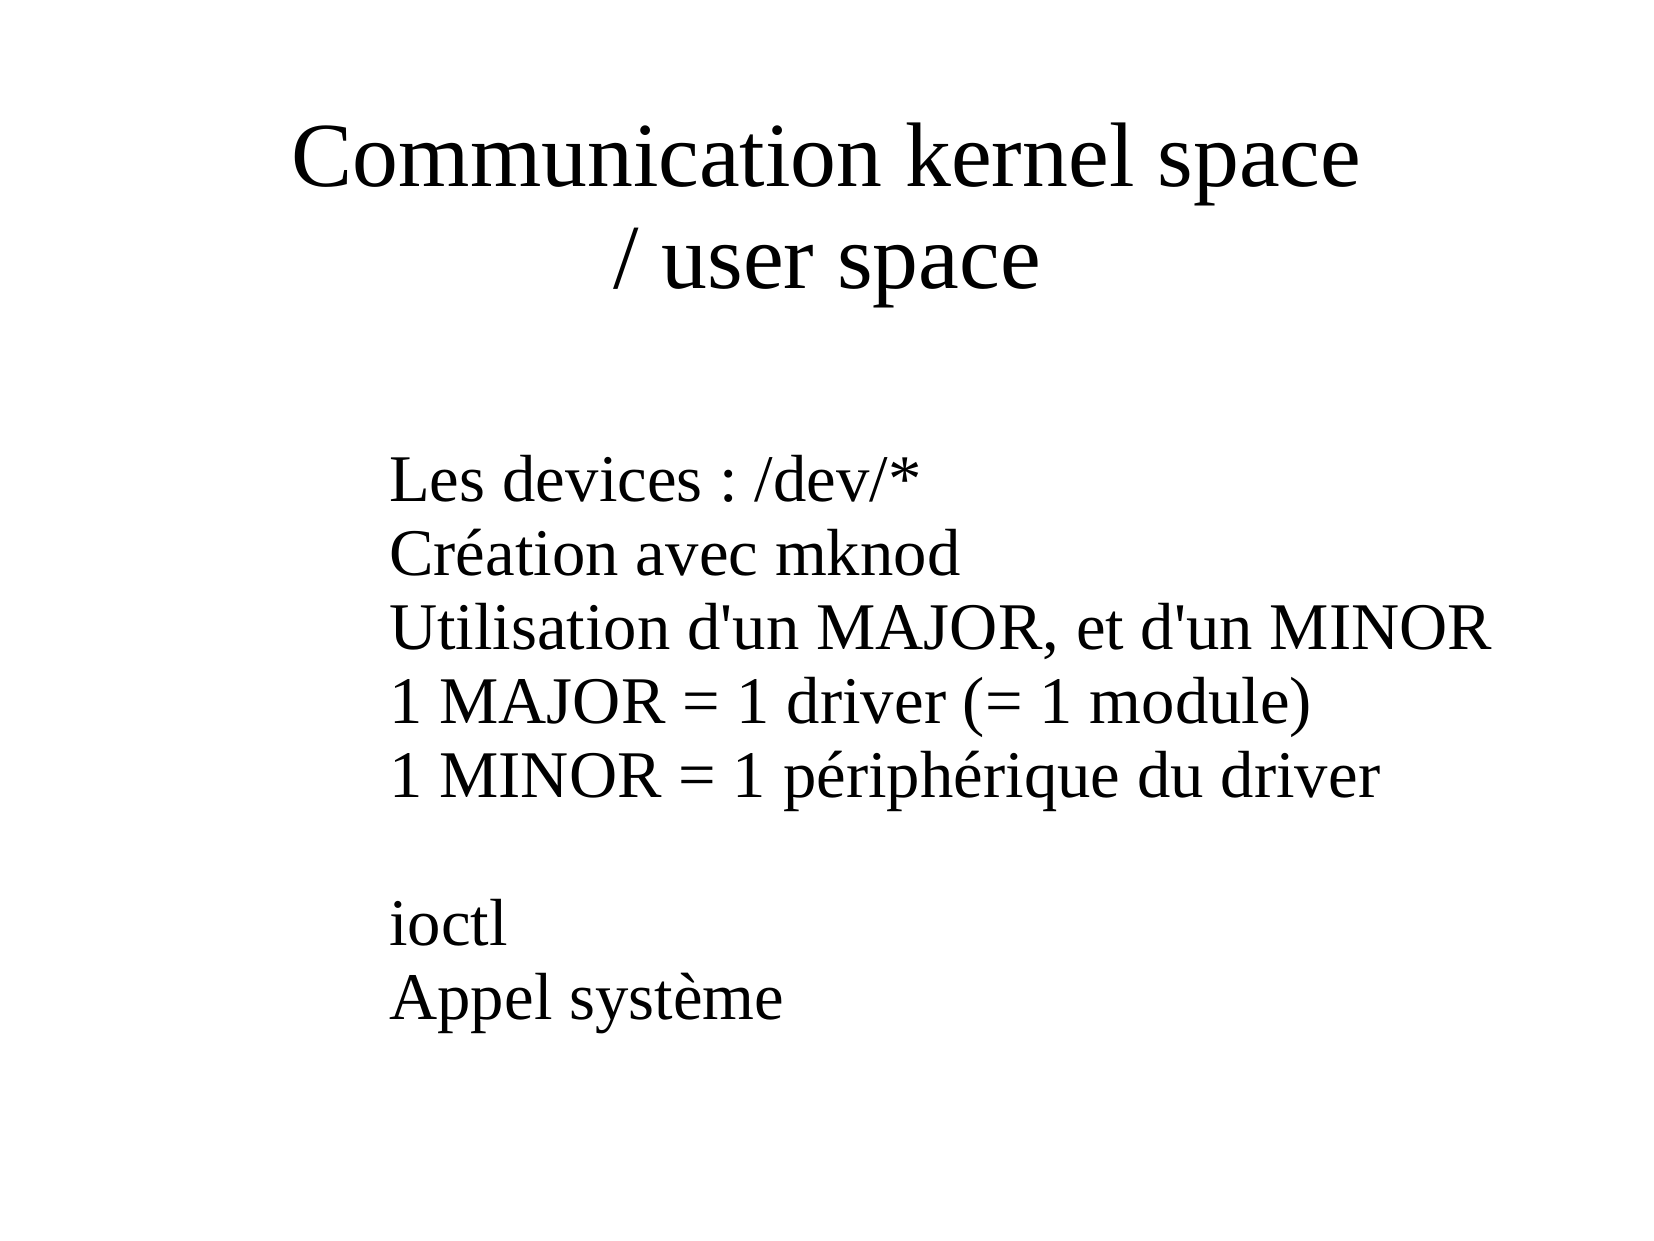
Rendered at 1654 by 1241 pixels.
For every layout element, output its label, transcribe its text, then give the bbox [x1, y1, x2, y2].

subtitle Les devices : /dev/* Création avec mknod Utilisation d'un MAJOR, et d'un MINOR 1 MAJOR = 1 driver (= 1 module) 1 MINOR = 1 périphérique du driver ioctl Appel système [124, 331, 1499, 1145]
title Communication kernel space / user space [121, 95, 1534, 318]
